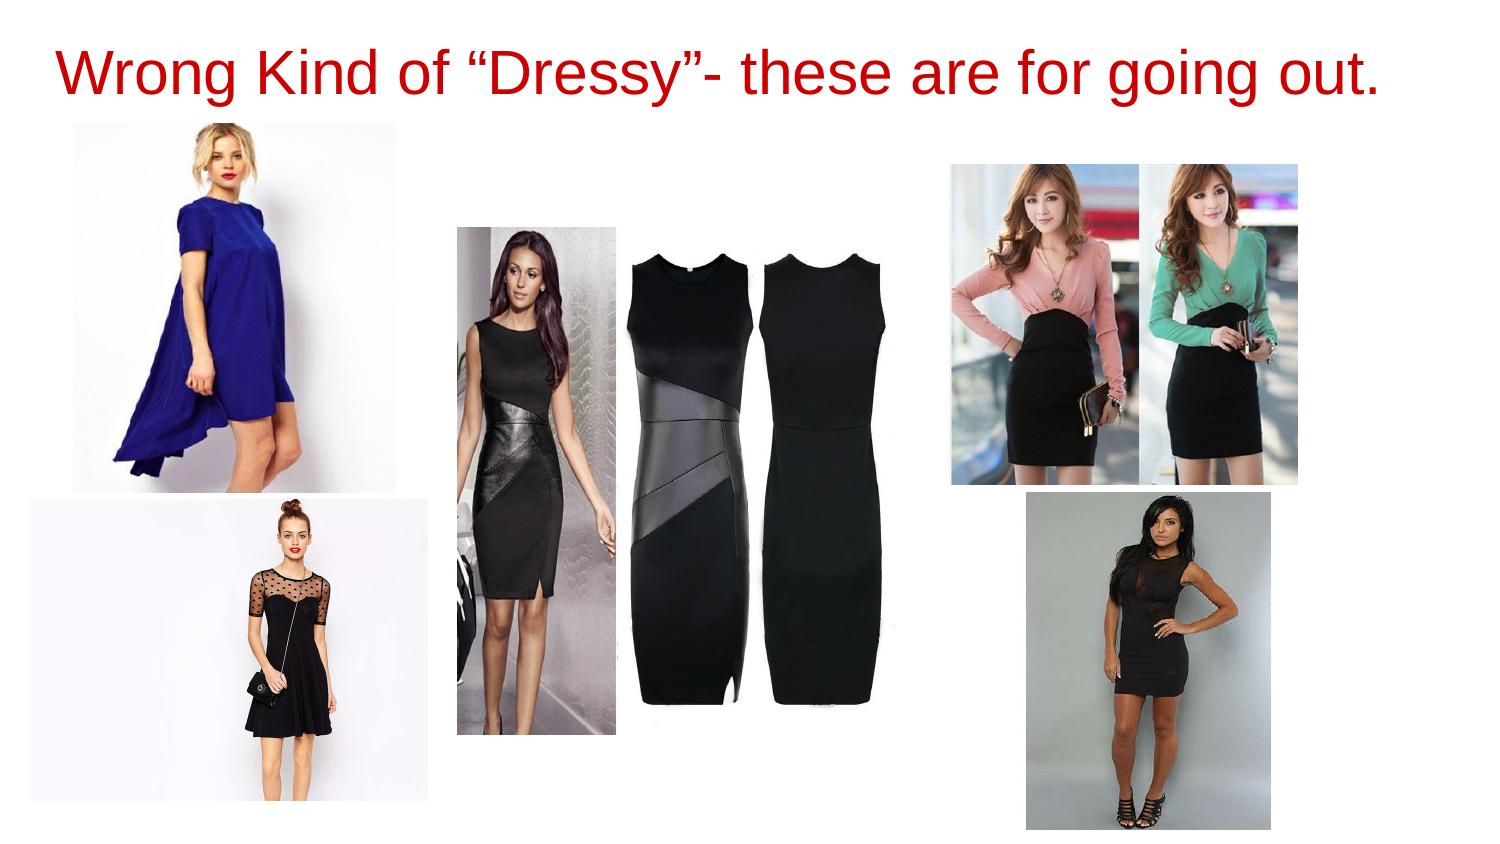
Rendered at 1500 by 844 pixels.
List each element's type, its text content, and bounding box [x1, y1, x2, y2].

picture [961, 492, 1334, 830]
picture [73, 94, 422, 493]
picture [29, 499, 428, 801]
picture [452, 227, 900, 735]
picture [949, 164, 1298, 485]
list Wrong Kind of “Dressy”- these are for going out. [40, 19, 1443, 119]
